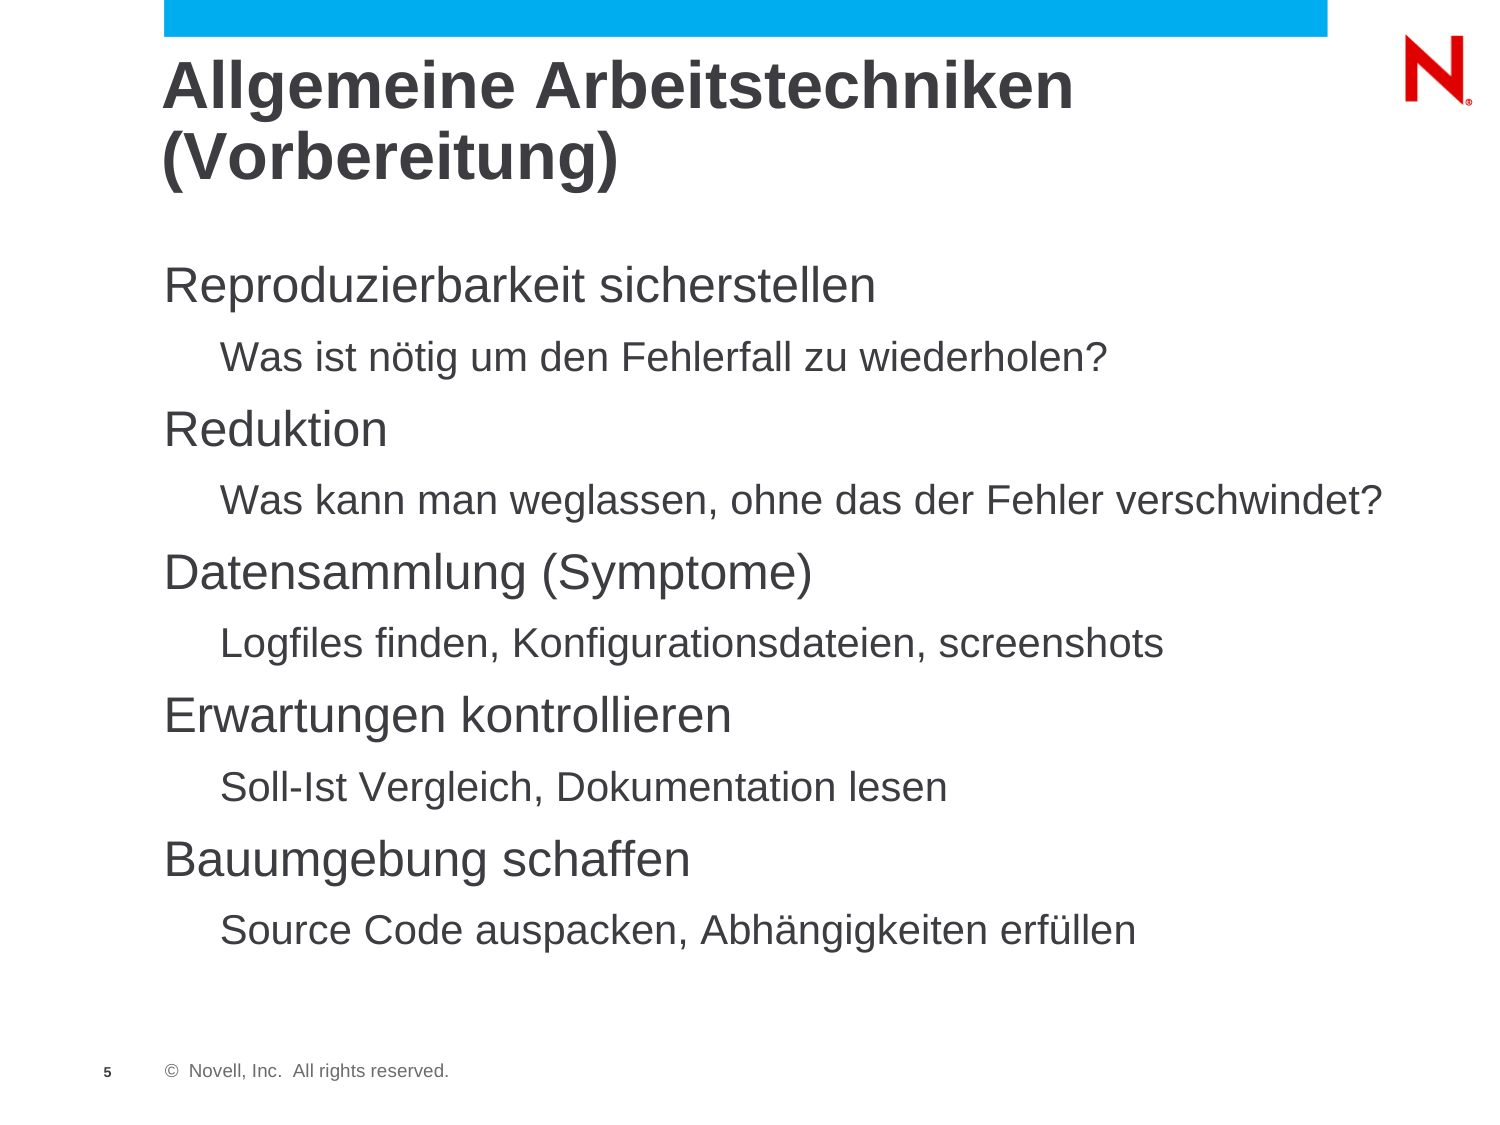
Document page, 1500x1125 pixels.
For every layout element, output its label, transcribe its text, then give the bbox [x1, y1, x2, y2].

picture [1403, 32, 1473, 107]
title Allgemeine Arbeitstechniken (Vorbereitung) [161, 41, 1383, 205]
list Reproduzierbarkeit sicherstellen Was ist nötig um den Fehlerfall zu wiederholen? Reduktion Was kann man weglassen, ohne das der Fehler verschwindet? Datensammlung (Symptome) Logfiles finden, Konfigurationsdateien, screenshots Erwartungen kontrollieren Soll-Ist Vergleich, Dokumentation lesen Bauumgebung schaffen Source Code auspacken, Abhängigkeiten erfüllen [163, 254, 1404, 1010]
